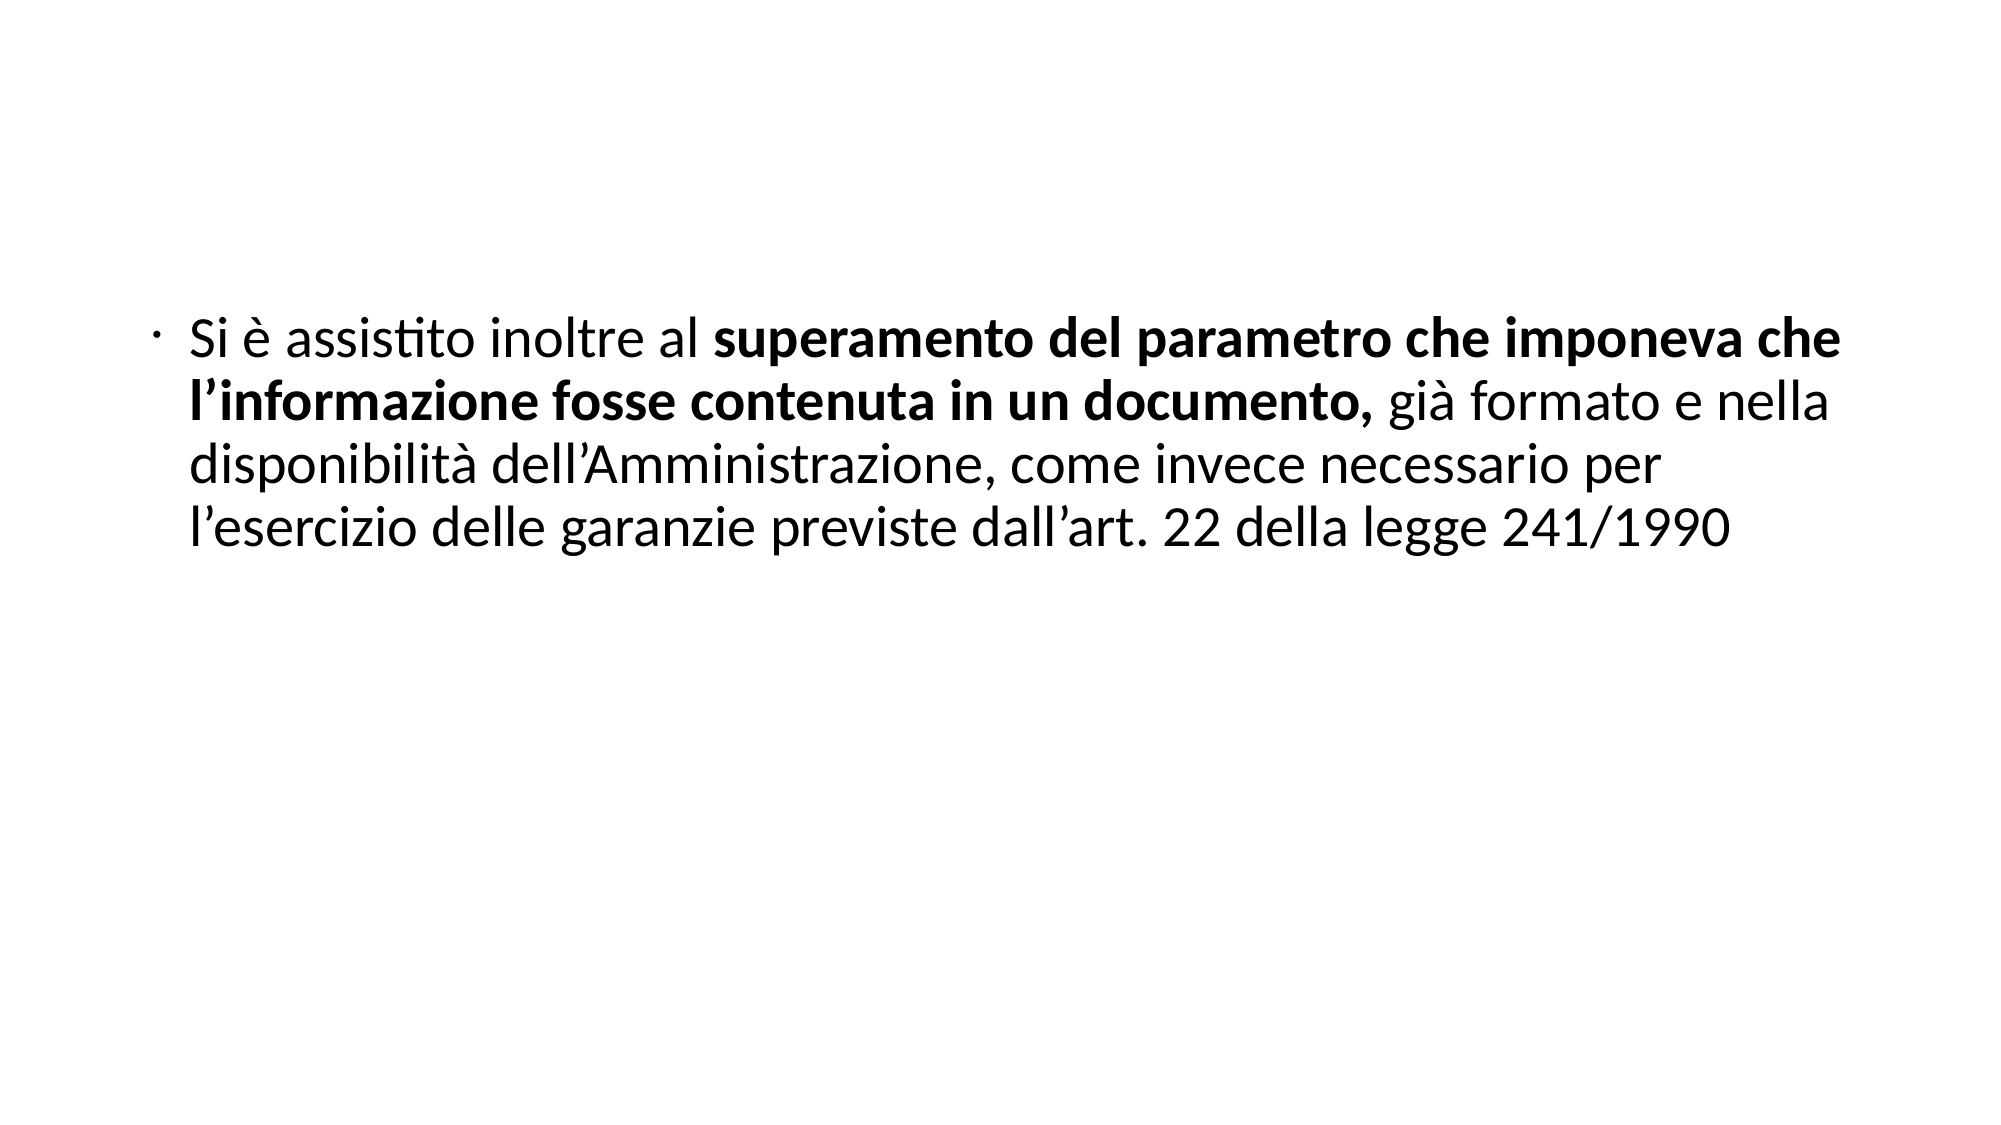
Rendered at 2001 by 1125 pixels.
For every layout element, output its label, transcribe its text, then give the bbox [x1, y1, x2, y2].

list Si è assistito inoltre al superamento del parametro che imponeva che l’informazione fosse contenuta in un documento, già formato e nella disponibilità dell’Amministrazione, come invece necessario per l’esercizio delle garanzie previste dall’art. 22 della legge 241/1990 [137, 299, 1863, 1014]
